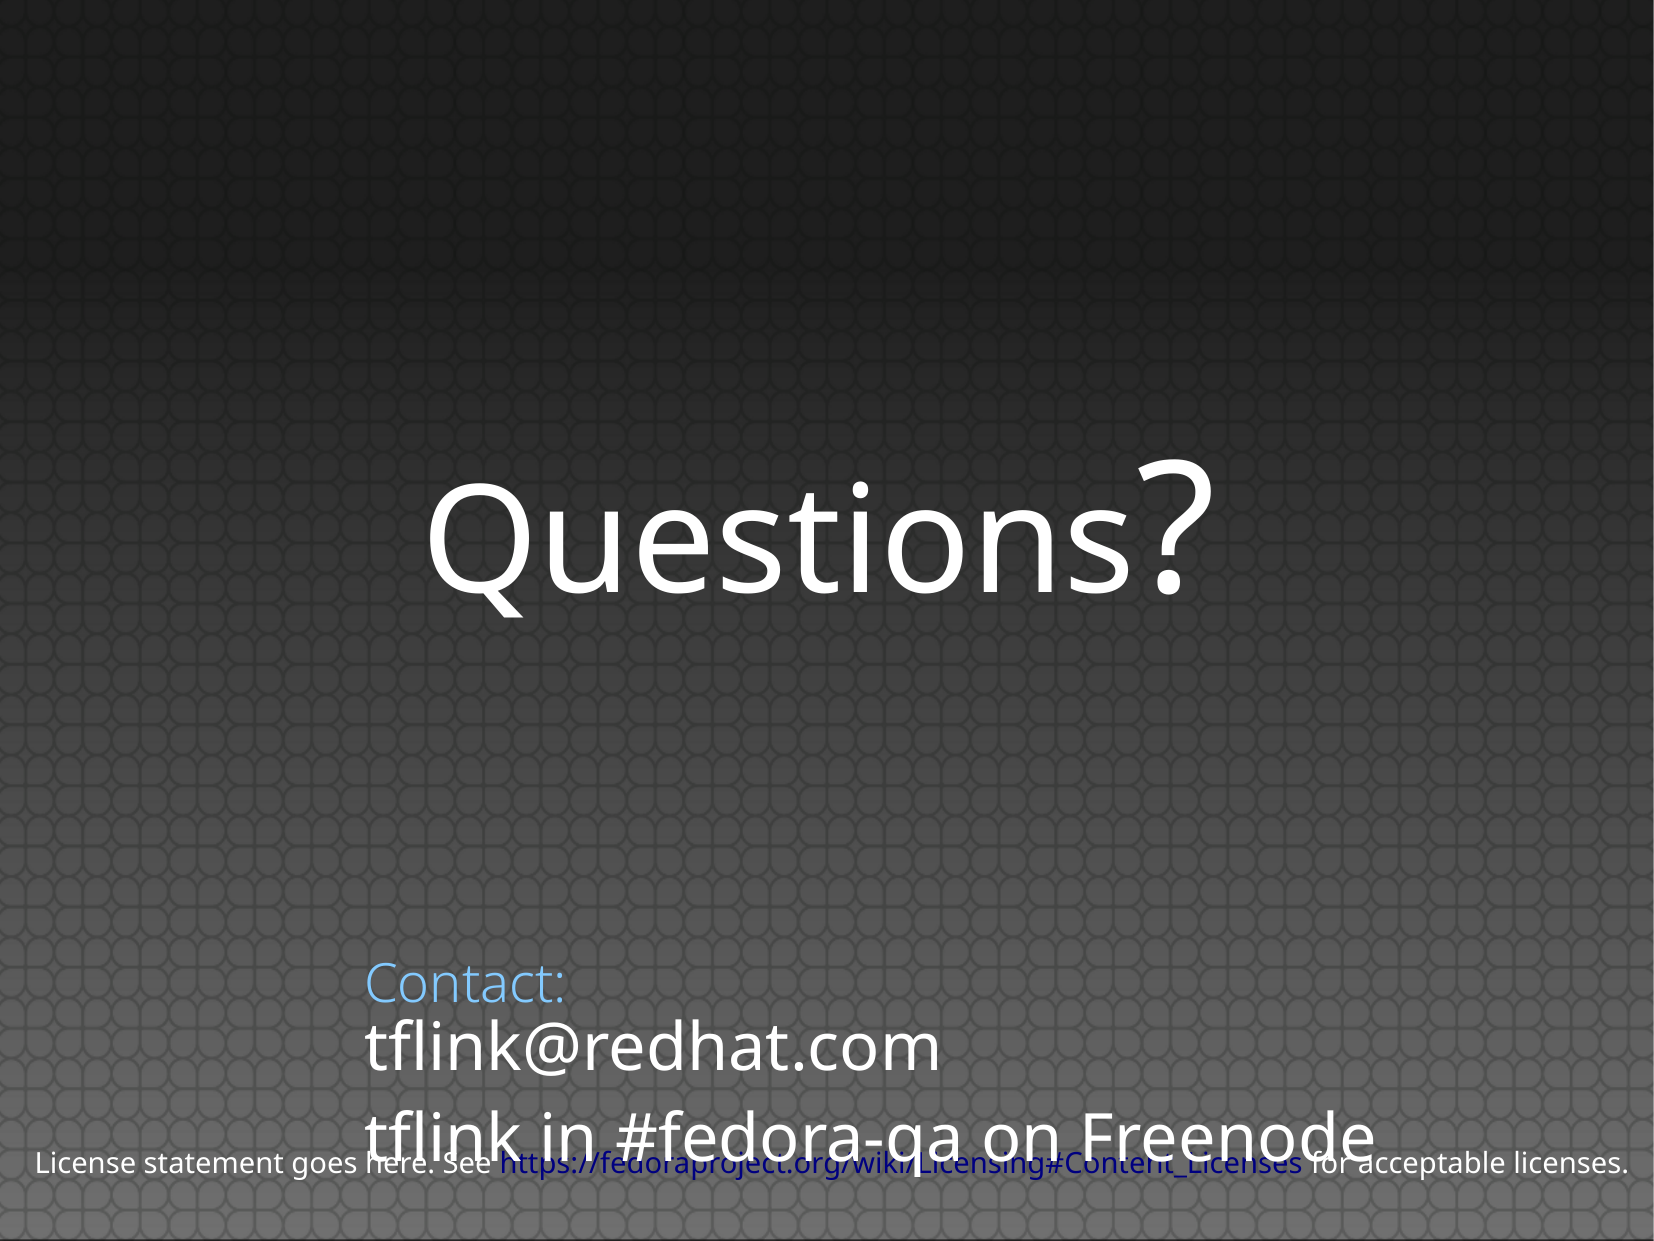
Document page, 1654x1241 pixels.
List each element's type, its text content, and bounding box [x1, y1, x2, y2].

picture [0, 0, 1654, 1241]
title Questions? [30, 418, 1606, 624]
text_box License statement goes here. See https://fedoraproject.org/wiki/Licensing#Content_Licenses for acceptable licenses. [52, 1135, 1612, 1219]
text_box tflink@redhat.com tflink in #fedora-qa on Freenode [349, 992, 1455, 1142]
text_box Contact: [349, 937, 703, 1013]
